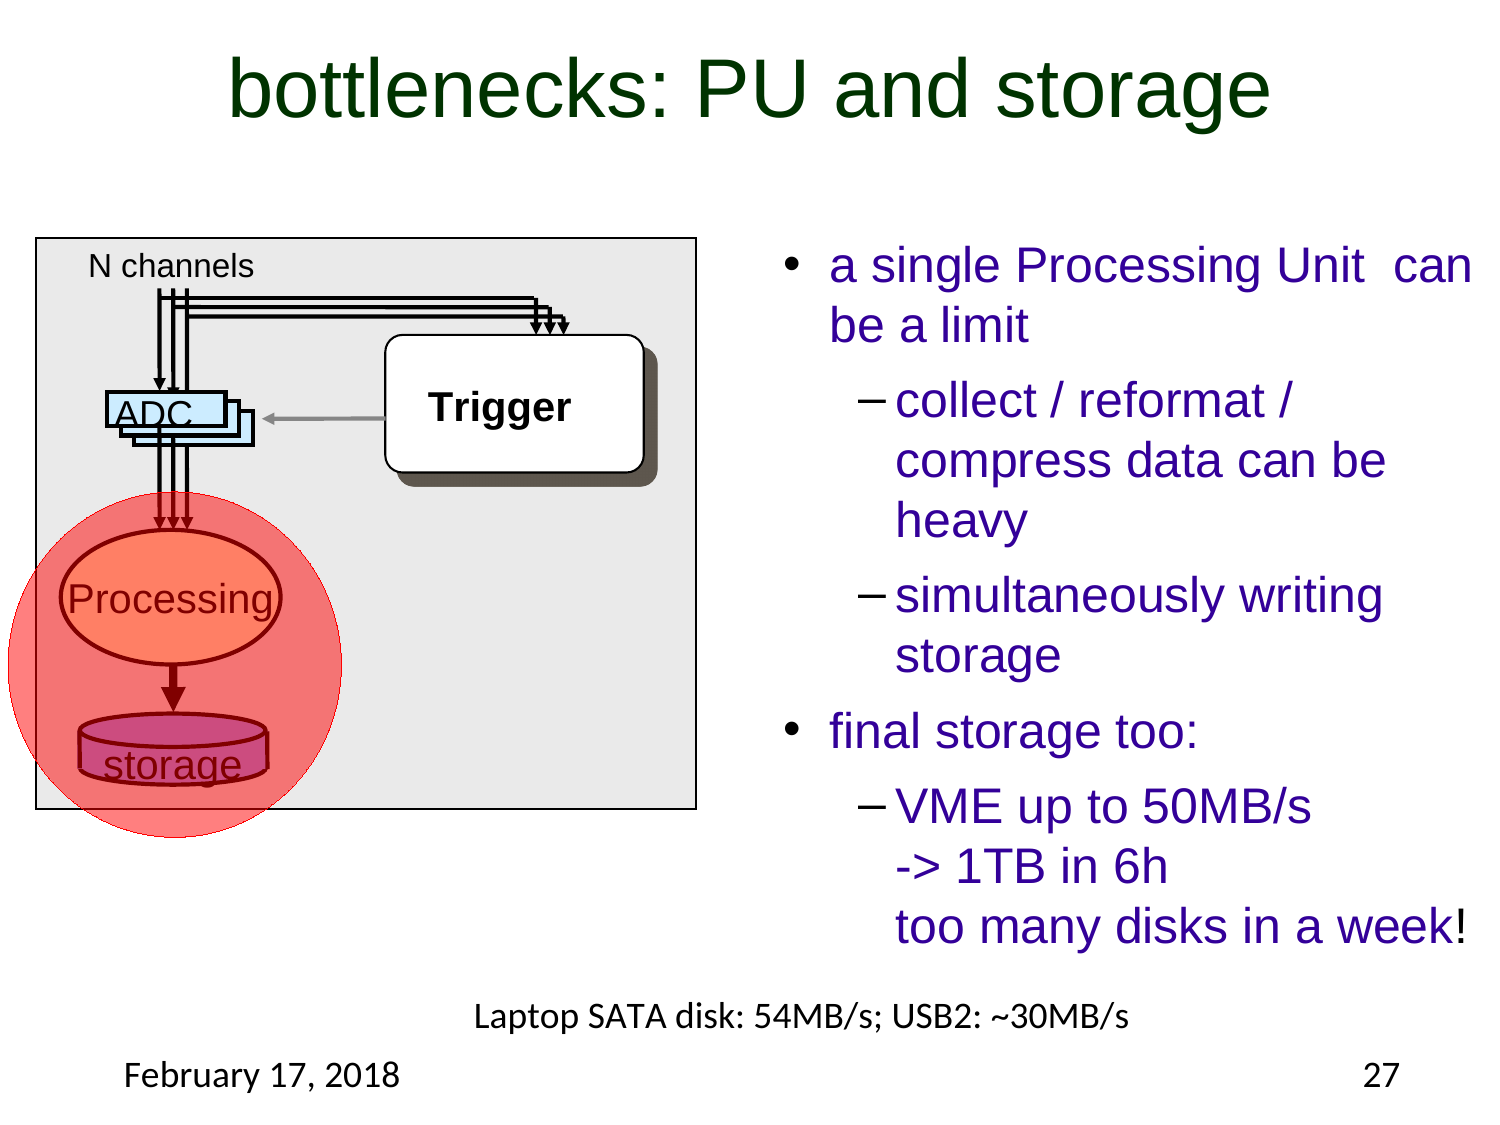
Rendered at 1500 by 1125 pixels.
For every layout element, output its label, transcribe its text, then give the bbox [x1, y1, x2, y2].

text_box Laptop SATA disk: 54MB/s; USB2: ~30MB/s [459, 983, 1219, 1044]
list a single Processing Unit can be a limit collect / reformat / compress data can be heavy simultaneously writing storage final storage too: VME up to 50MB/s -> 1TB in 6h too many disks in a week! [768, 225, 1495, 1069]
text_box [176, 310, 184, 382]
text_box ADC [99, 382, 229, 443]
title bottlenecks: PU and storage [6, 0, 1495, 169]
text_box [162, 300, 171, 382]
text_box [189, 310, 533, 314]
text_box [8, 237, 696, 838]
text_box [189, 300, 533, 305]
text_box Trigger [412, 372, 587, 438]
text_box N channels [72, 236, 271, 292]
